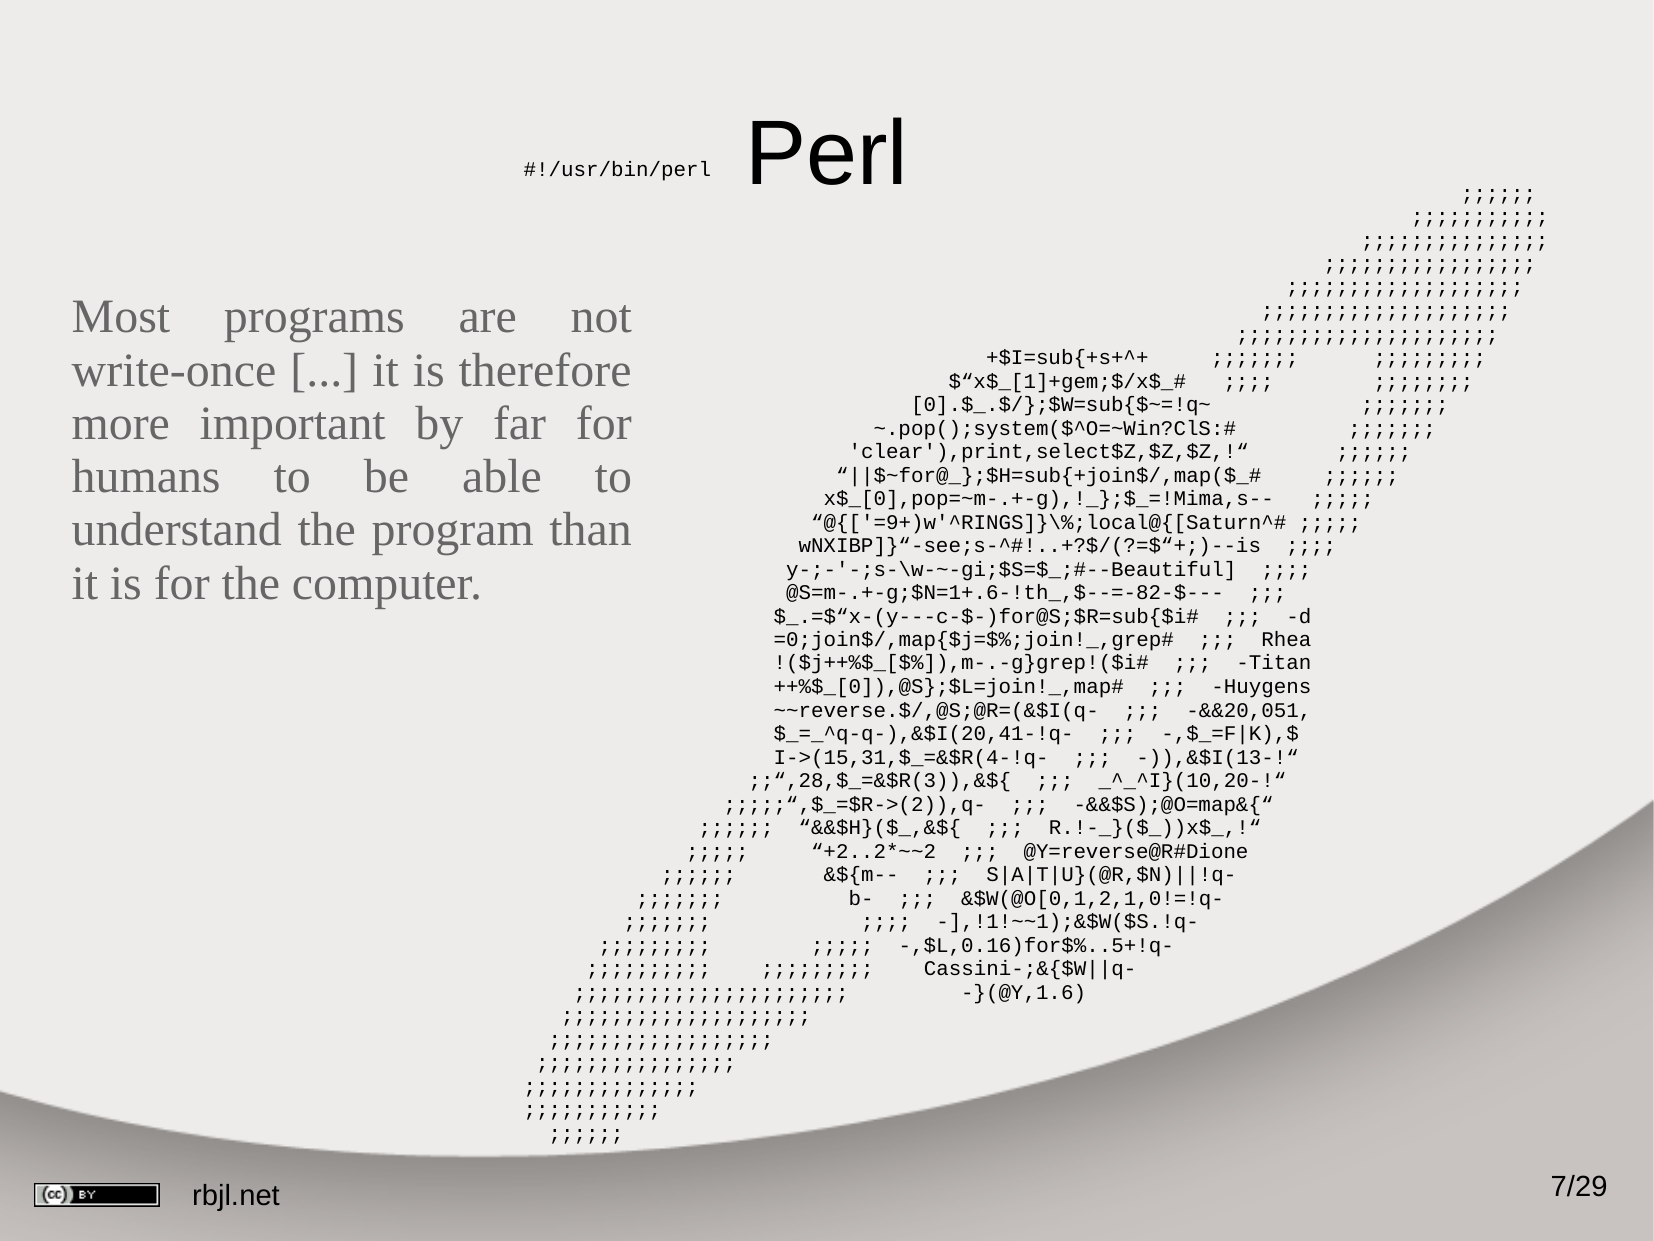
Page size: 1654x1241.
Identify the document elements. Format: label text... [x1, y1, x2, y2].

title Perl [82, 49, 1571, 257]
picture [0, 0, 1654, 1241]
text_box #!/usr/bin/perl ;;;;;; ;;;;;;;;;;; ;;;;;;;;;;;;;;; ;;;;;;;;;;;;;;;;; ;;;;;;;;;;;;;;;;;;; ;;;;;;;;;;;;;;;;;;;; ;;;;;;;;;;;;;;;;;;;;; +$I=sub{+s+^+ ;;;;;;; ;;;;;;;;; $“x$_[1]+gem;$/x$_# ;;;; ;;;;;;;; [0].$_.$/};$W=sub{$~=!q~ ;;;;;;; ~.pop();system($^O=~Win?ClS:# ;;;;;;; 'clear'),print,select$Z,$Z,$Z,!“ ;;;;;; “||$~for@_};$H=sub{+join$/,map($_# ;;;;;; x$_[0],pop=~m-.+-g),!_};$_=!Mima,s-- ;;;;; “@{['=9+)w'^RINGS]}\%;local@{[Saturn^# ;;;;; wNXIBP]}“-see;s-^#!..+?$/(?=$“+;)--is ;;;; y-;-'-;s-\w-~-gi;$S=$_;#--Beautiful] ;;;; @S=m-.+-g;$N=1+.6-!th_,$--=-82-$--- ;;; $_.=$“x-(y---c-$-)for@S;$R=sub{$i# ;;; -d =0;join$/,map{$j=$%;join!_,grep# ;;; Rhea !($j++%$_[$%]),m-.-g}grep!($i# ;;; -Titan ++%$_[0]),@S};$L=join!_,map# ;;; -Huygens ~~reverse.$/,@S;@R=(&$I(q- ;;; -&&20,051, $_=_^q-q-),&$I(20,41-!q- ;;; -,$_=F|K),$ I->(15,31,$_=&$R(4-!q- ;;; -)),&$I(13-!“ ;;“,28,$_=&$R(3)),&${ ;;; _^_^I}(10,20-!“ ;;;;;“,$_=$R->(2)),q- ;;; -&&$S);@O=map&{“ ;;;;;; “&&$H}($_,&${ ;;; R.!-_}($_))x$_,!“ ;;;;; “+2..2*~~2 ;;; @Y=reverse@R#Dione ;;;;;; &${m-- ;;; S|A|T|U}(@R,$N)||!q- ;;;;;;; b- ;;; &$W(@O[0,1,2,1,0!=!q- ;;;;;;; ;;;; -],!1!~~1);&$W($S.!q- ;;;;;;;;; ;;;;; -,$L,0.16)for$%..5+!q- ;;;;;;;;;; ;;;;;;;;; Cassini-;&{$W||q- ;;;;;;;;;;;;;;;;;;;;;; -}(@Y,1.6) ;;;;;;;;;;;;;;;;;;;; ;;;;;;;;;;;;;;;;;; ;;;;;;;;;;;;;;;; ;;;;;;;;;;;;;; ;;;;;;;;;;; ;;;;;; [508, 151, 1581, 1178]
text_box Most programs are not write-once [...] it is therefore more important by far for humans to be able to understand the program than it is for the computer. [56, 282, 648, 786]
